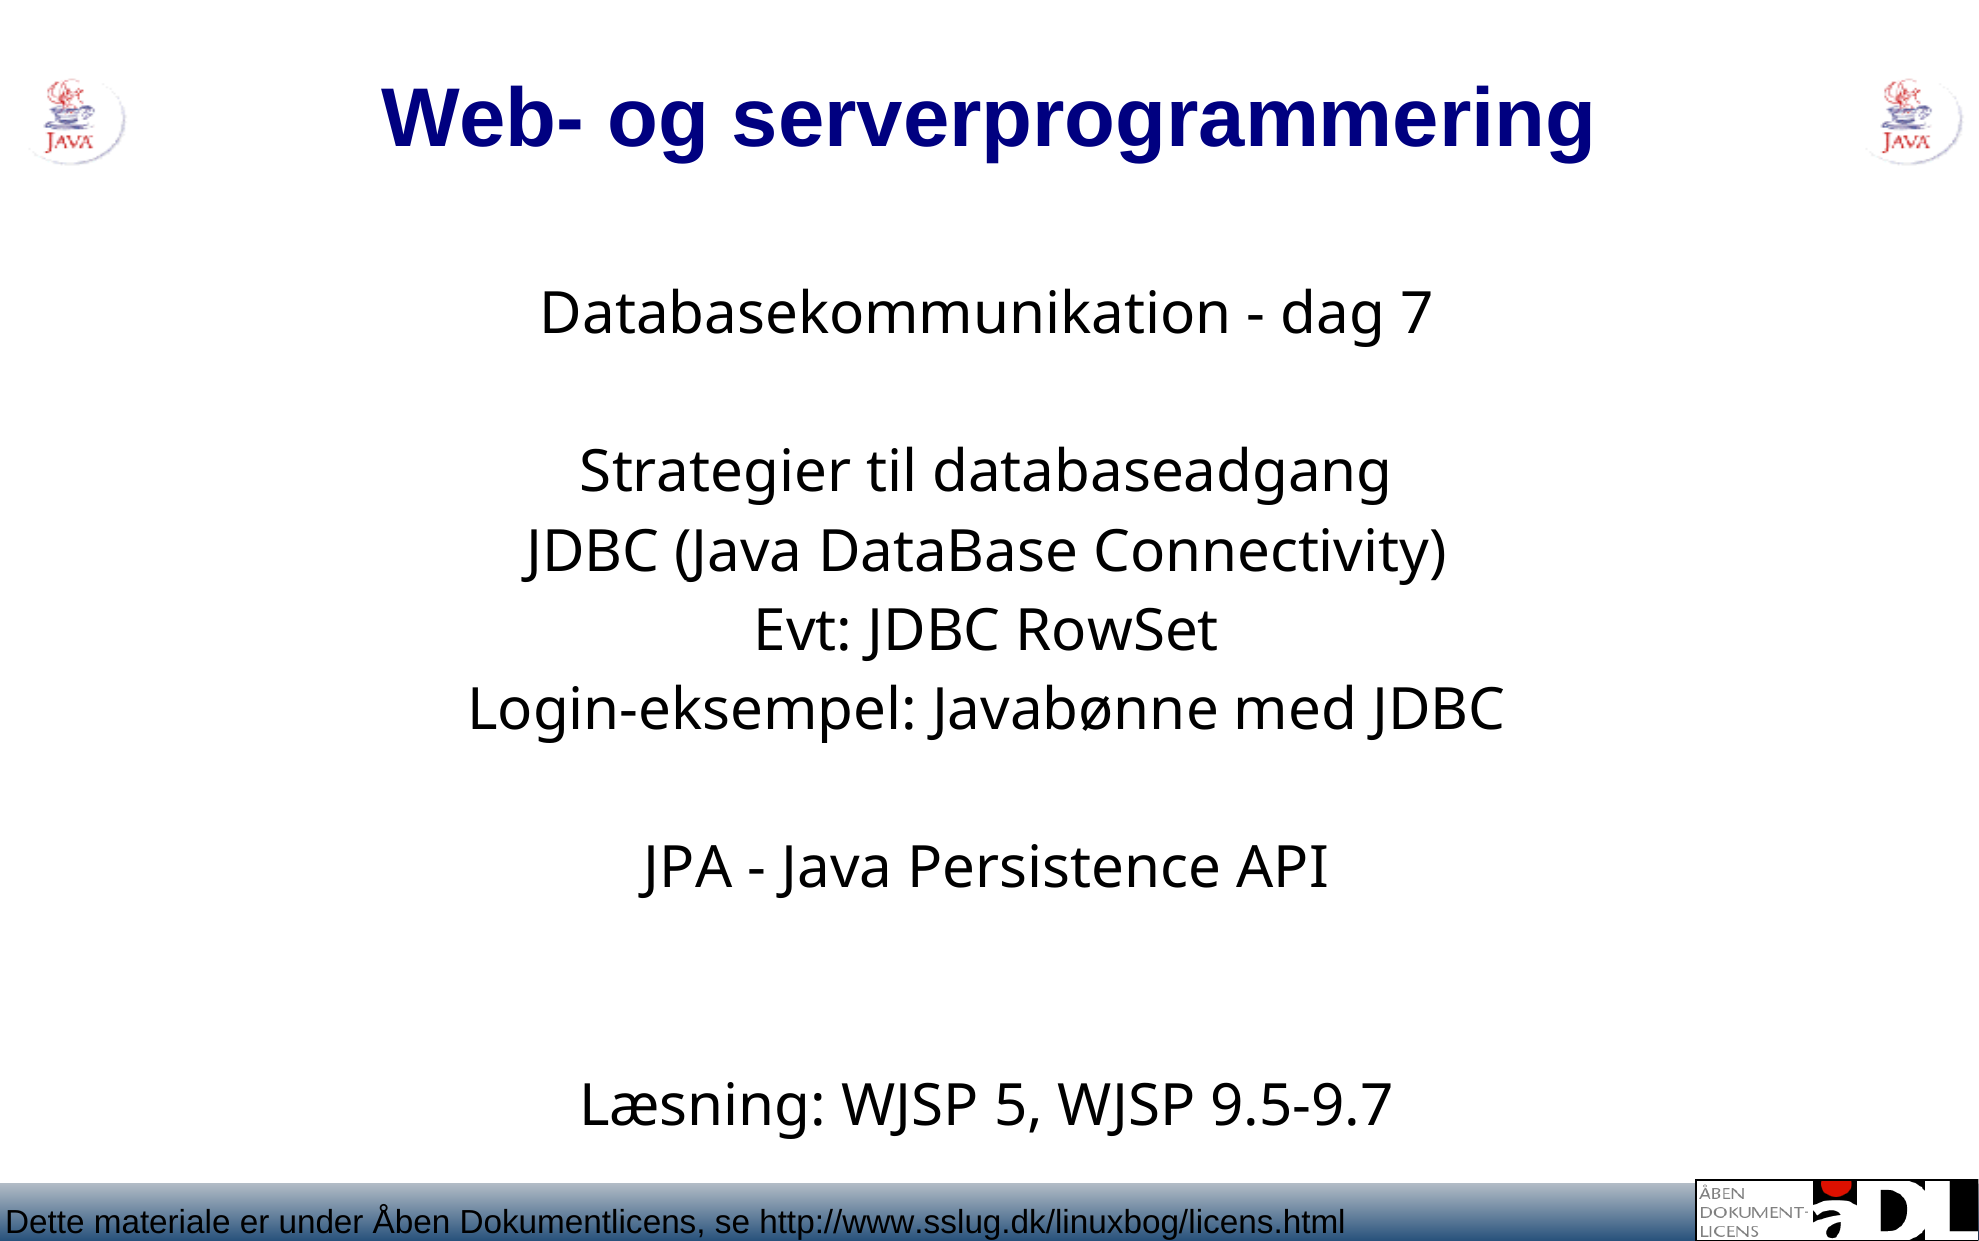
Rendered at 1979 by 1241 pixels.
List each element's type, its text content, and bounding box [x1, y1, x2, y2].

picture [1695, 1179, 1979, 1241]
title Web- og serverprogrammering [86, 14, 1892, 222]
subtitle Databasekommunikation - dag 7 Strategier til databaseadgang JDBC (Java DataBase Connectivity) Evt: JDBC RowSet Login-eksempel: Javabønne med JDBC JPA - Java Persistence API Læsning: WJSP 5, WJSP 9.5-9.7 [92, 230, 1881, 1183]
picture [12, 71, 86, 169]
text_box Dette materiale er under Åben Dokumentlicens, se http://www.sslug.dk/linuxbog/licens.html [5, 1203, 1676, 1241]
picture [1892, 71, 1968, 169]
